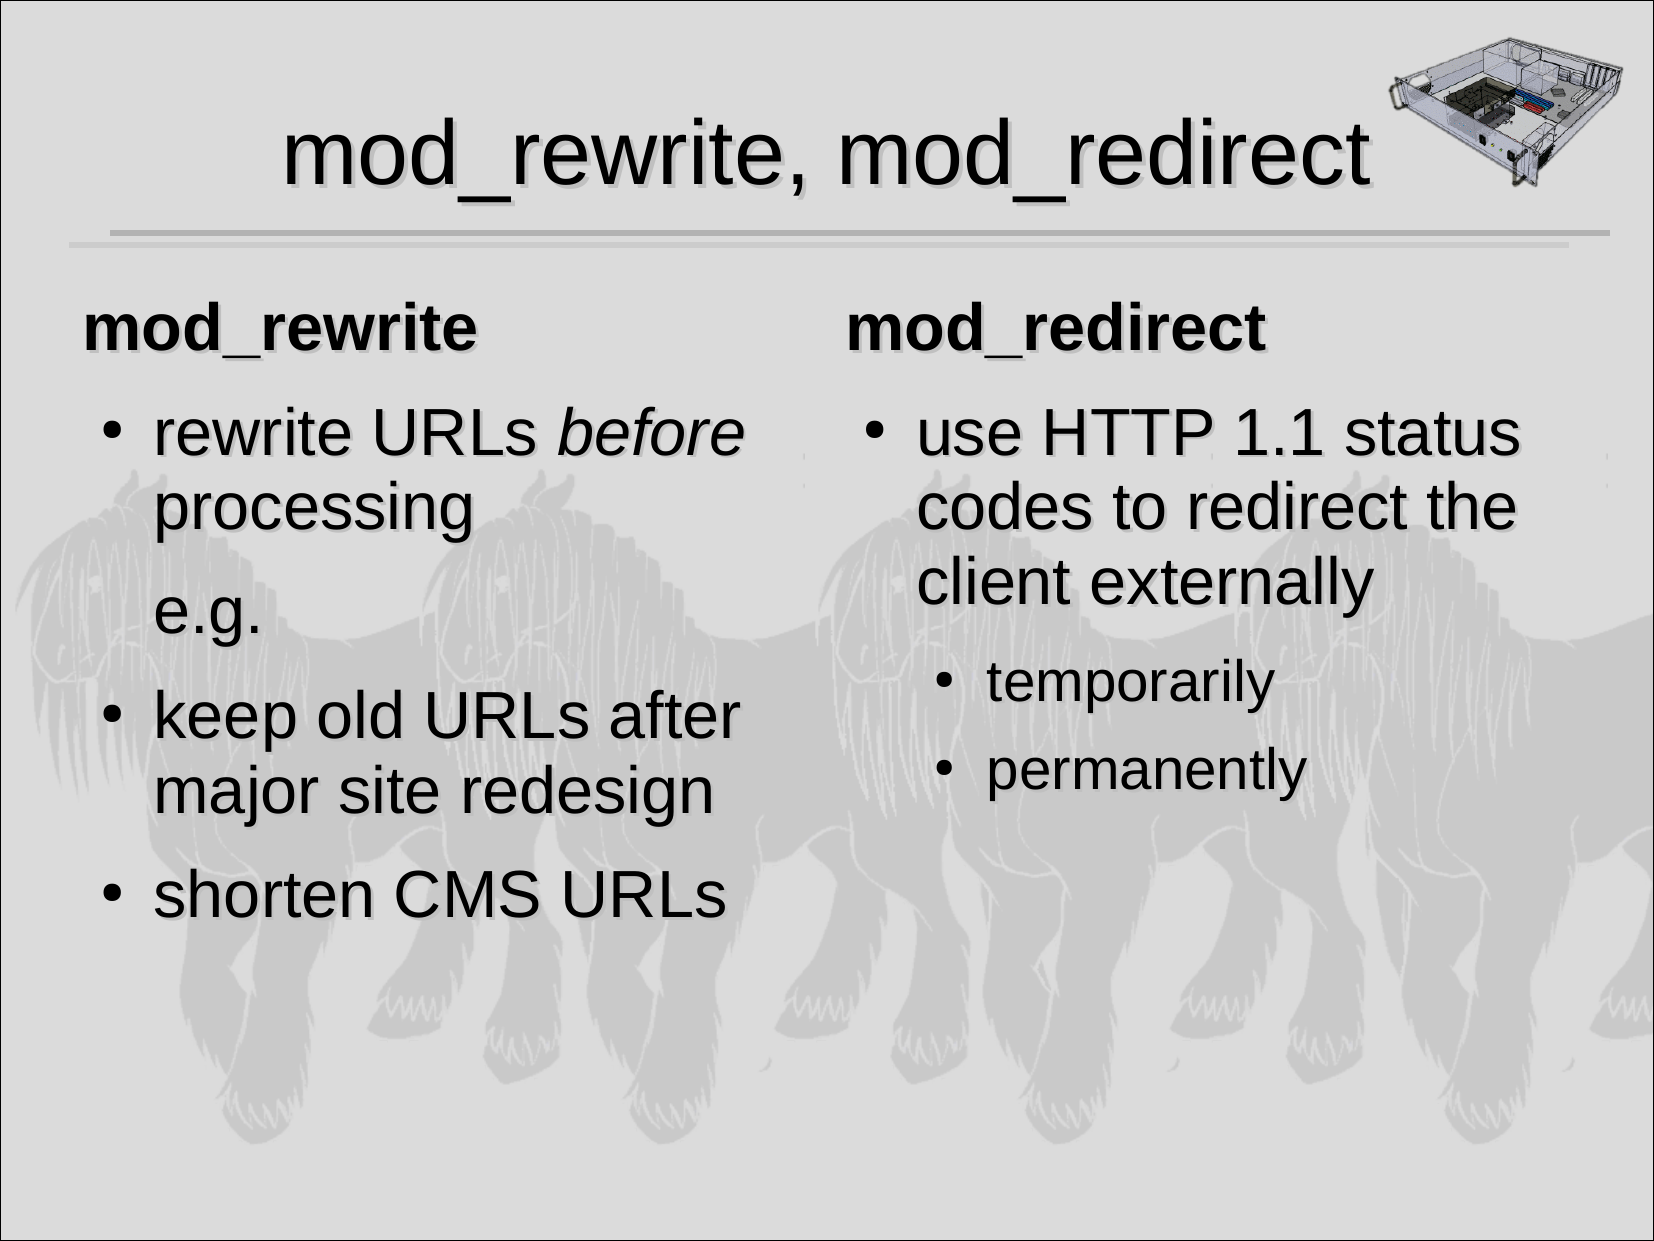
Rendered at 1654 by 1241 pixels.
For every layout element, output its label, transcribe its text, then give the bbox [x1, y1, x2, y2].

list mod_rewrite rewrite URLs before processing e.g. keep old URLs after major site redesign shorten CMS URLs [82, 290, 809, 1109]
list mod_redirect use HTTP 1.1 status codes to redirect the client externally temporarily permanently [845, 290, 1572, 1094]
picture [1387, 36, 1624, 188]
title mod_rewrite, mod_redirect [82, 49, 1571, 257]
